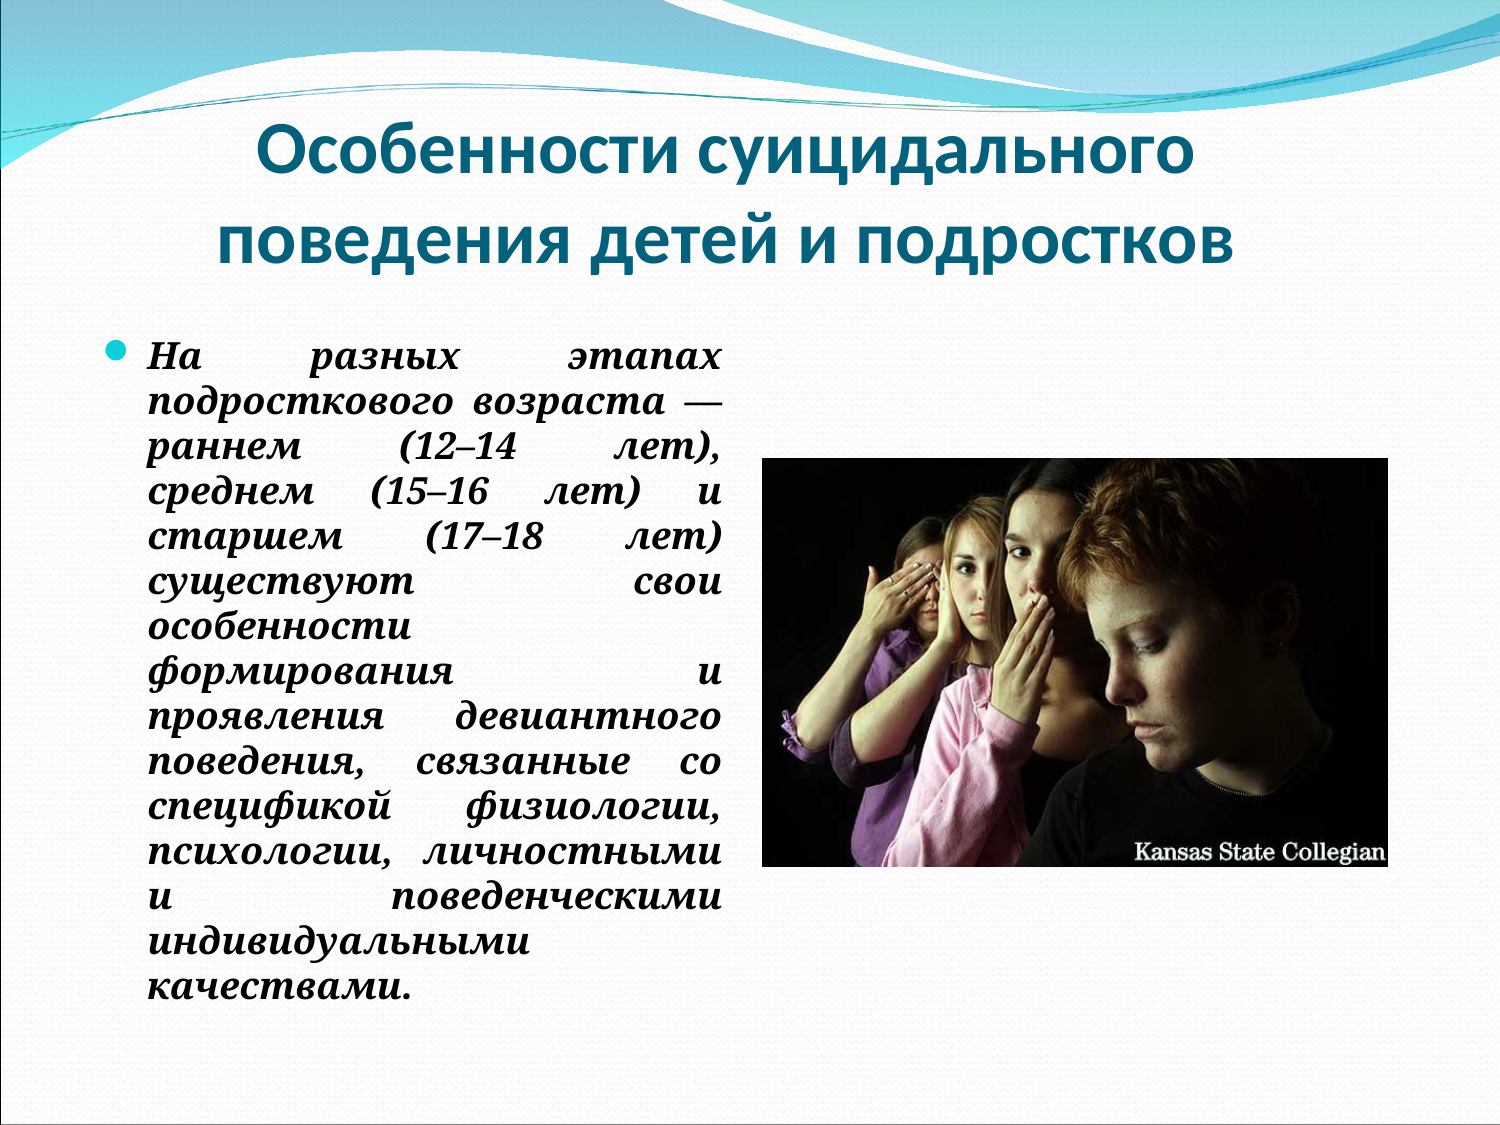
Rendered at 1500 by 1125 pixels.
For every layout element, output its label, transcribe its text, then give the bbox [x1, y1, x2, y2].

list На разных этапах подросткового возраста — раннем (12–14 лет), среднем (15–16 лет) и старшем (17–18 лет) существуют свои особенности формирования и проявления девиантного поведения, связанные со спецификой физиологии, психологии, личностными и поведенческими индивидуальными качествами. [87, 324, 738, 1000]
title Особенности суицидального поведения детей и подростков [100, 66, 1353, 279]
picture [0, 0, 1500, 1125]
